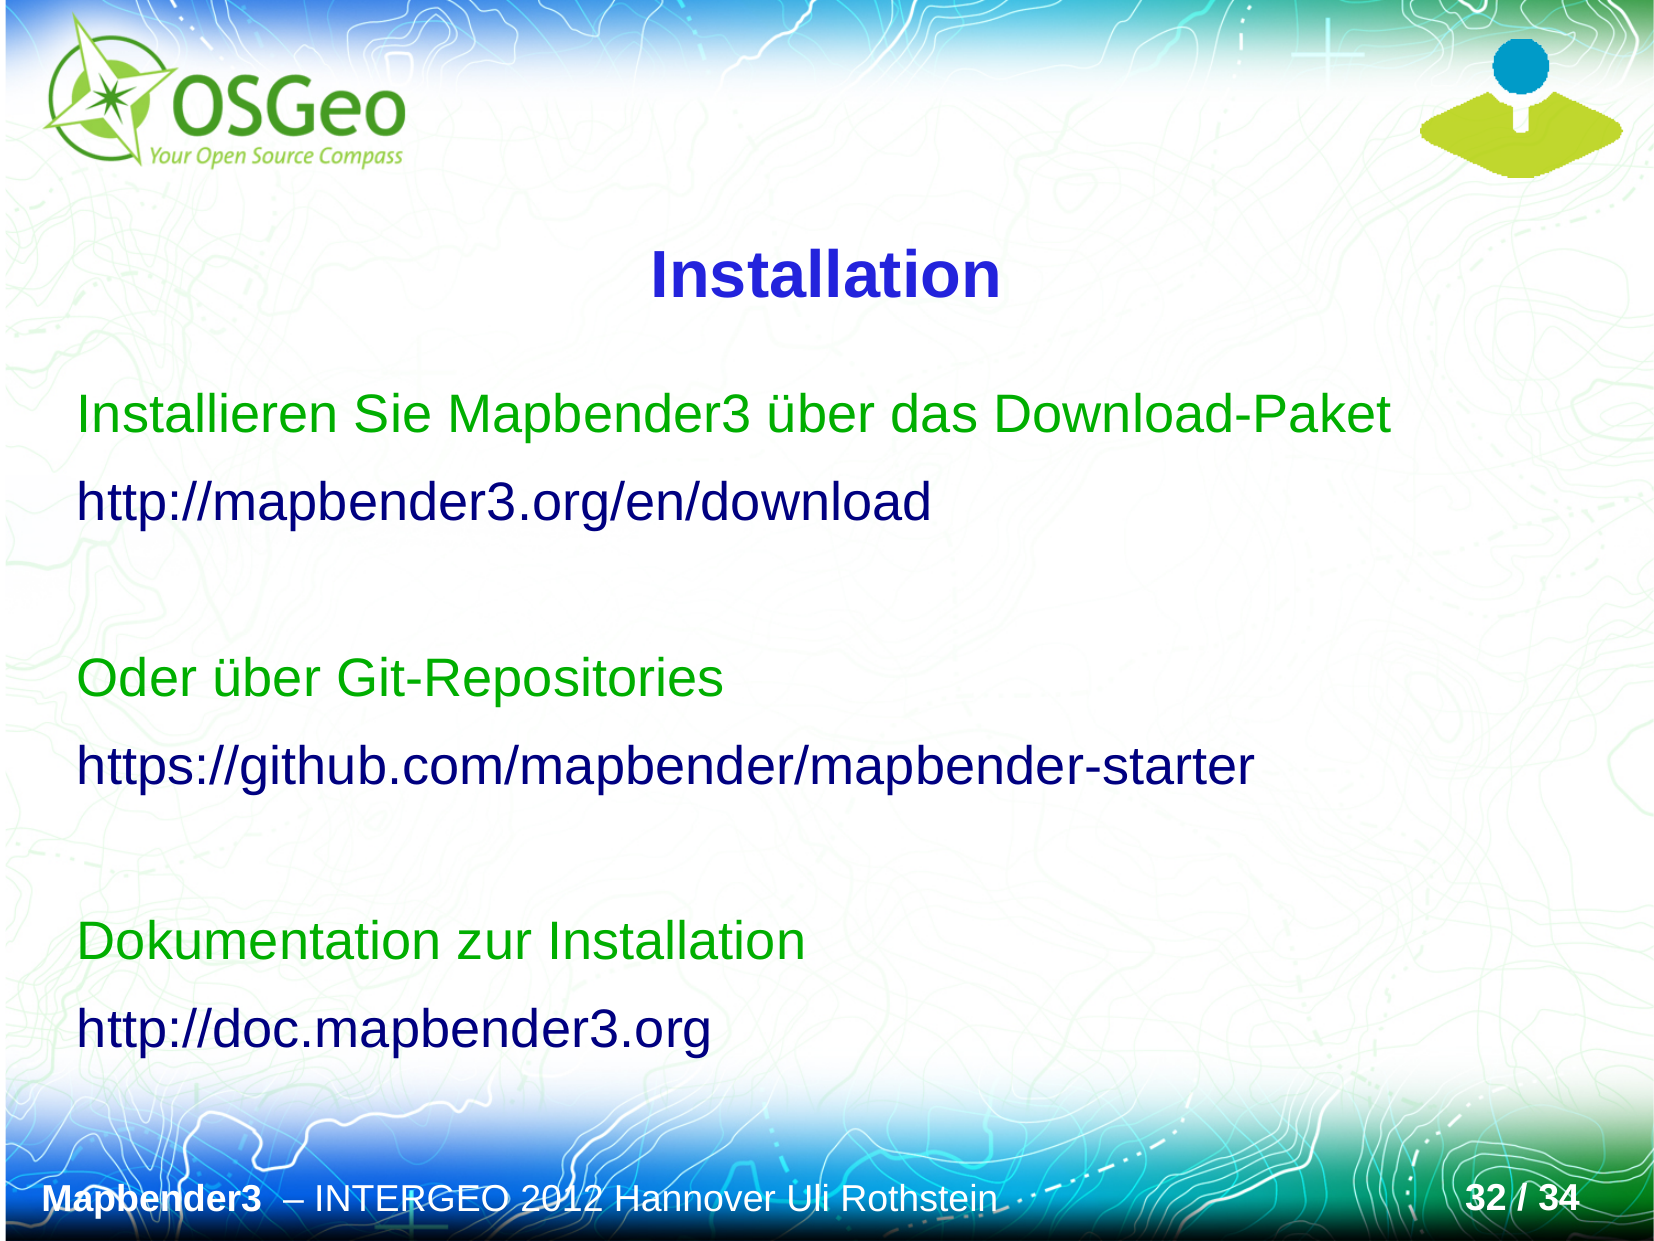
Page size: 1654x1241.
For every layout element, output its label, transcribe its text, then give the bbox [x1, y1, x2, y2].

list Installieren Sie Mapbender3 über das Download-Paket http://mapbender3.org/en/download Oder über Git-Repositories https://github.com/mapbender/mapbender-starter Dokumentation zur Installation http://doc.mapbender3.org [76, 383, 1565, 1241]
picture [5, 0, 1654, 1241]
title Installation [82, 200, 1571, 349]
picture [1565, 1191, 1570, 1201]
